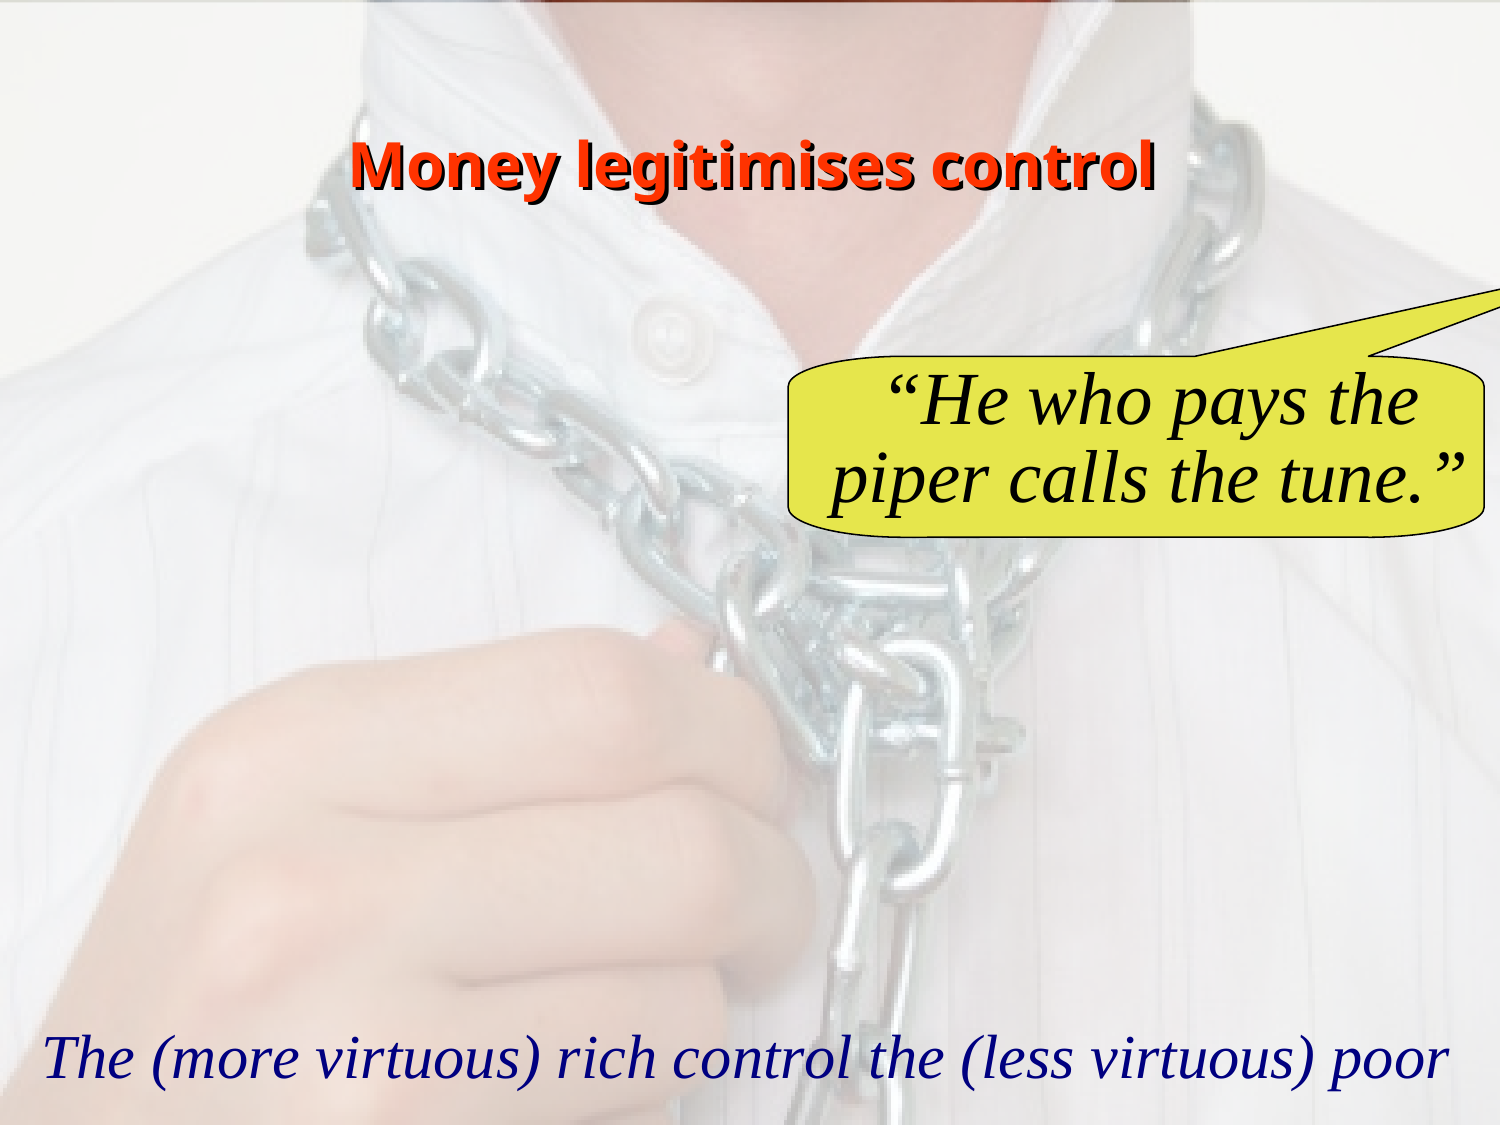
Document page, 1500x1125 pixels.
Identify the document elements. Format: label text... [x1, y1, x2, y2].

text_box The (more virtuous) rich control the (less virtuous) poor [0, 1009, 1489, 1125]
text_box [0, 2, 1500, 1125]
text_box “He who pays the piper calls the tune.” [800, 345, 1500, 807]
text_box Money legitimises control [30, 127, 1474, 196]
